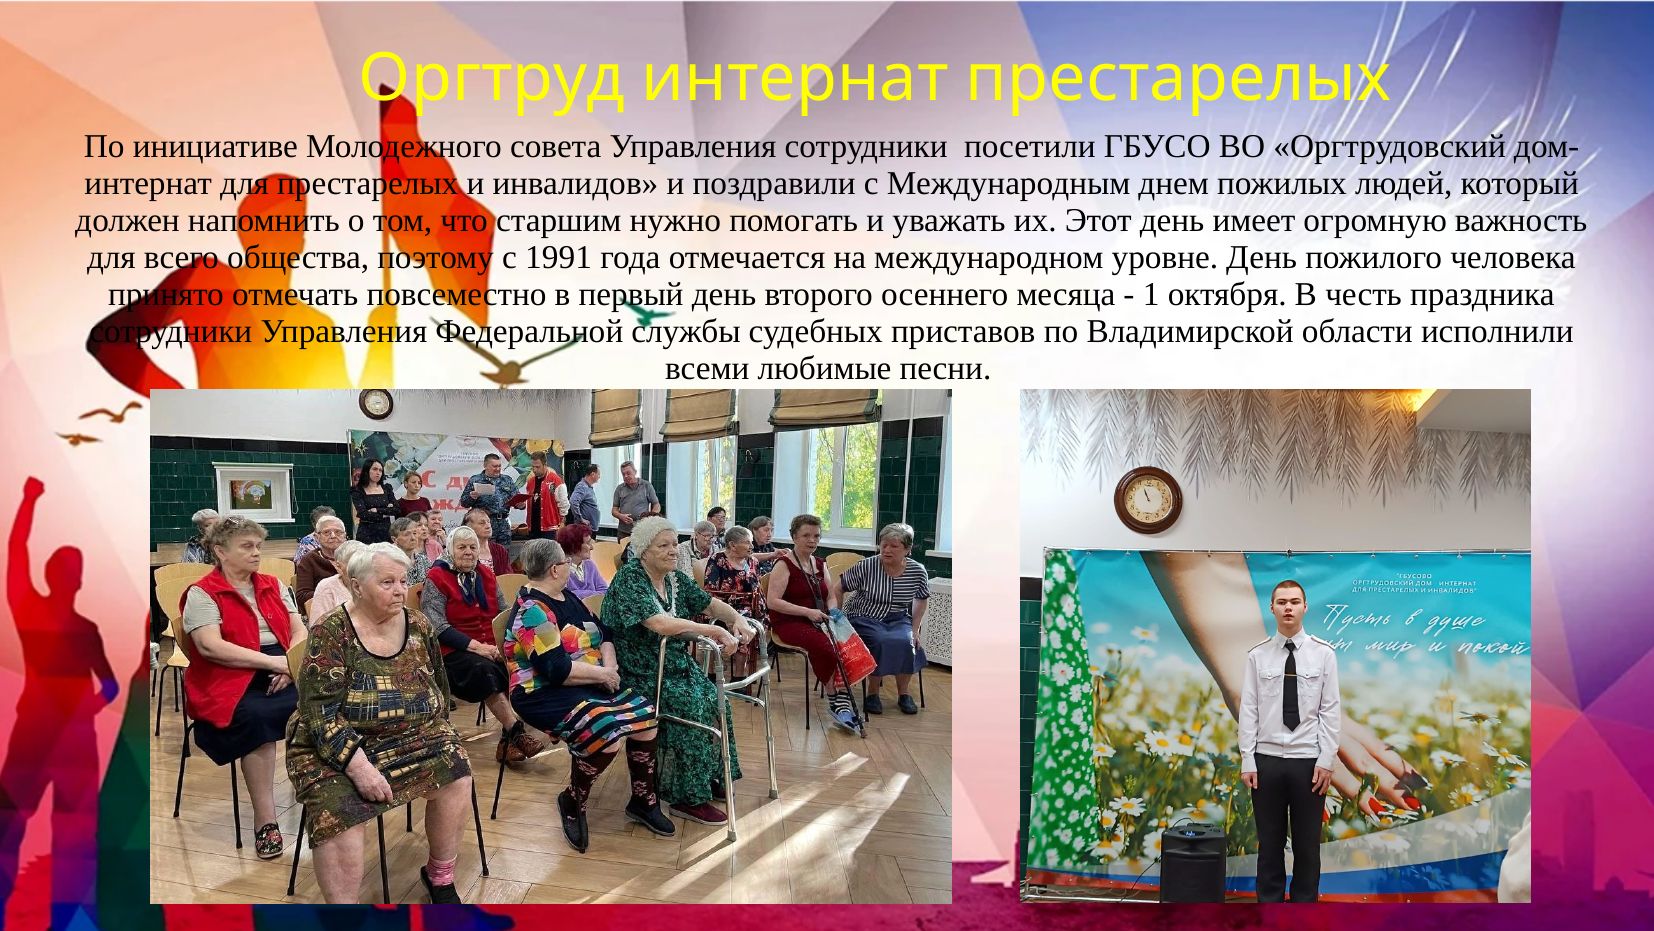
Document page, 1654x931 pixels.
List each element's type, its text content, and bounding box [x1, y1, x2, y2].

text_box По инициативе Молодежного совета Управления сотрудники посетили ГБУСО ВО «Оргтрудовский дом-интернат для престарелых и инвалидов» и поздравили с Международным днем пожилых людей, который должен напомнить о том, что старшим нужно помогать и уважать их. Этот день имеет огромную важность для всего общества, поэтому с 1991 года отмечается на международном уровне. День пожилого человека принято отмечать повсеместно в первый день второго осеннего месяца - 1 октября. В честь праздника сотрудники Управления Федеральной службы судебных приставов по Владимирской области исполнили всеми любимые песни. [60, 120, 1606, 432]
text_box Оргтруд интернат престарелых [352, 28, 1399, 120]
picture [0, 0, 1654, 931]
